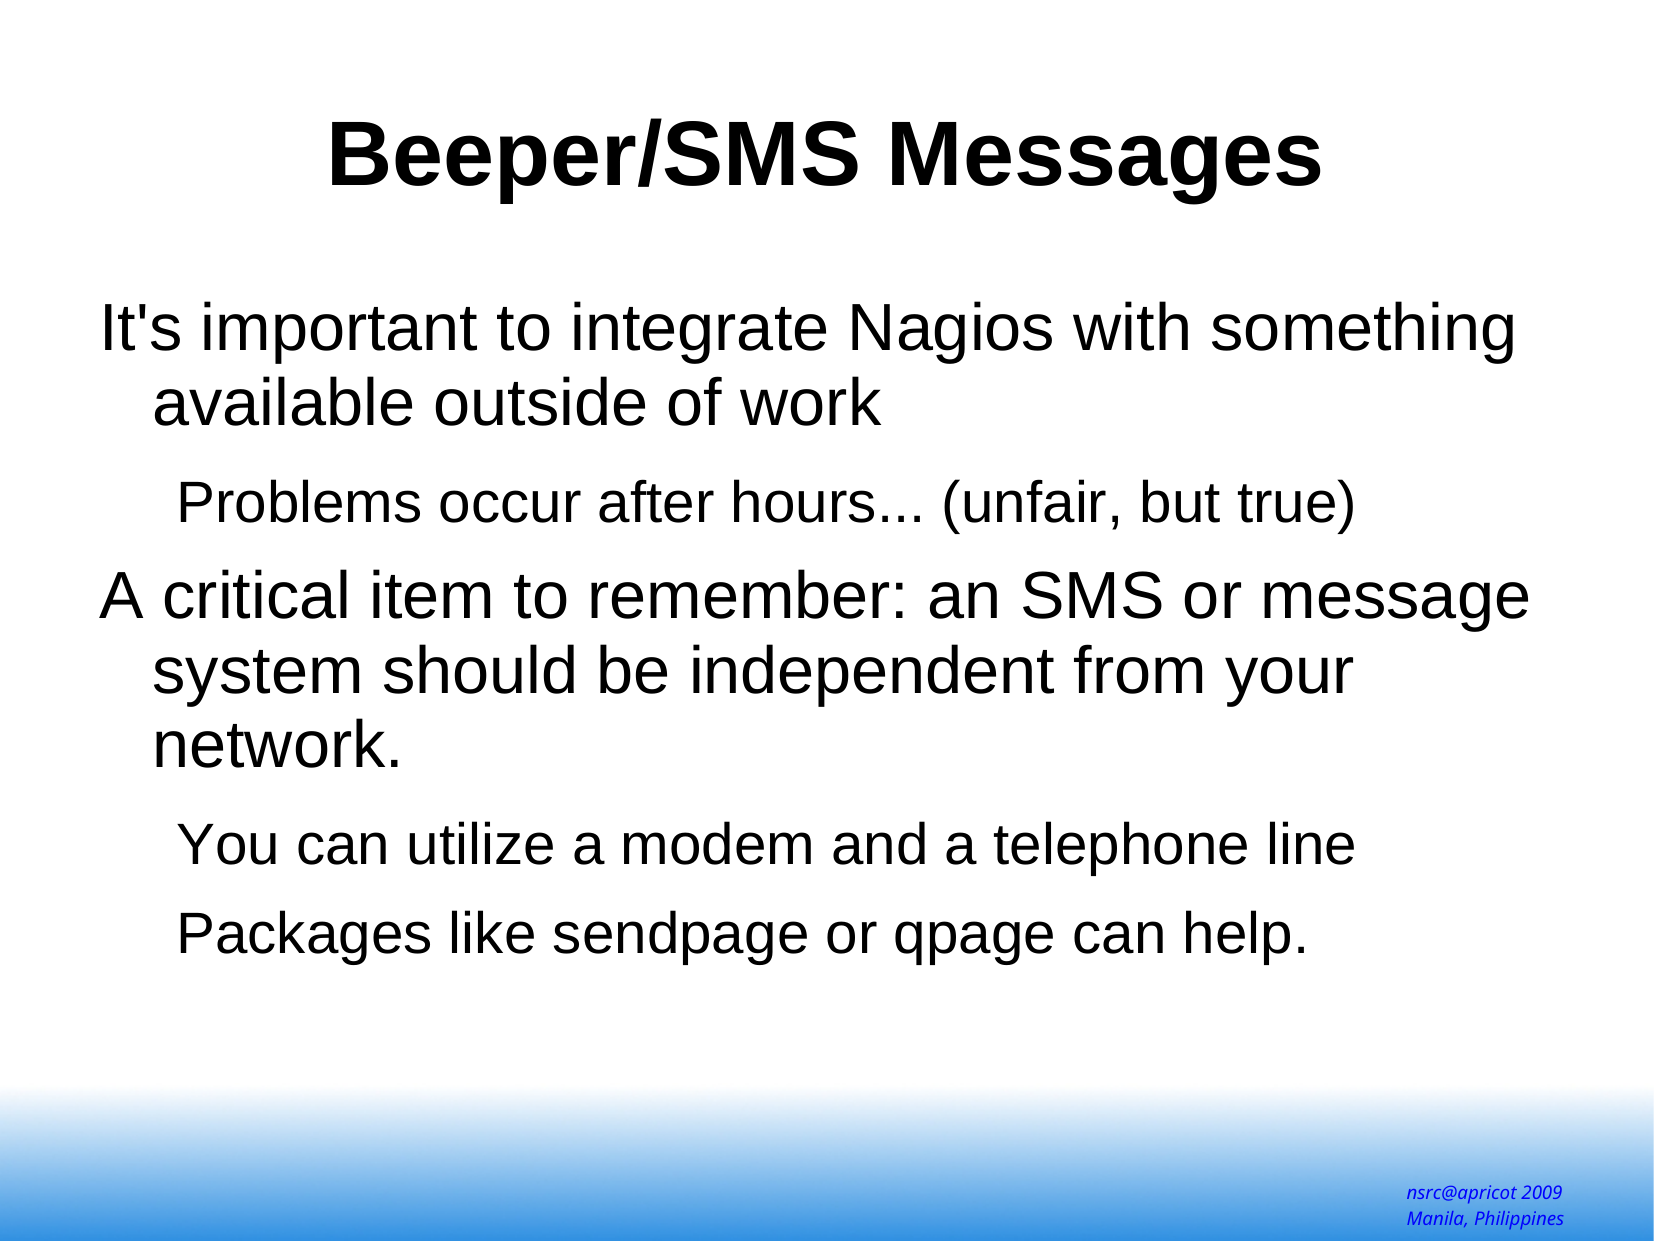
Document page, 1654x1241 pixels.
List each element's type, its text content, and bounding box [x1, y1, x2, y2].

picture [0, 1083, 1654, 1241]
list It's important to integrate Nagios with something available outside of work Problems occur after hours... (unfair, but true) A critical item to remember: an SMS or message system should be independent from your network. You can utilize a modem and a telephone line Packages like sendpage or qpage can help. [82, 290, 1571, 1120]
title Beeper/SMS Messages [82, 49, 1571, 257]
